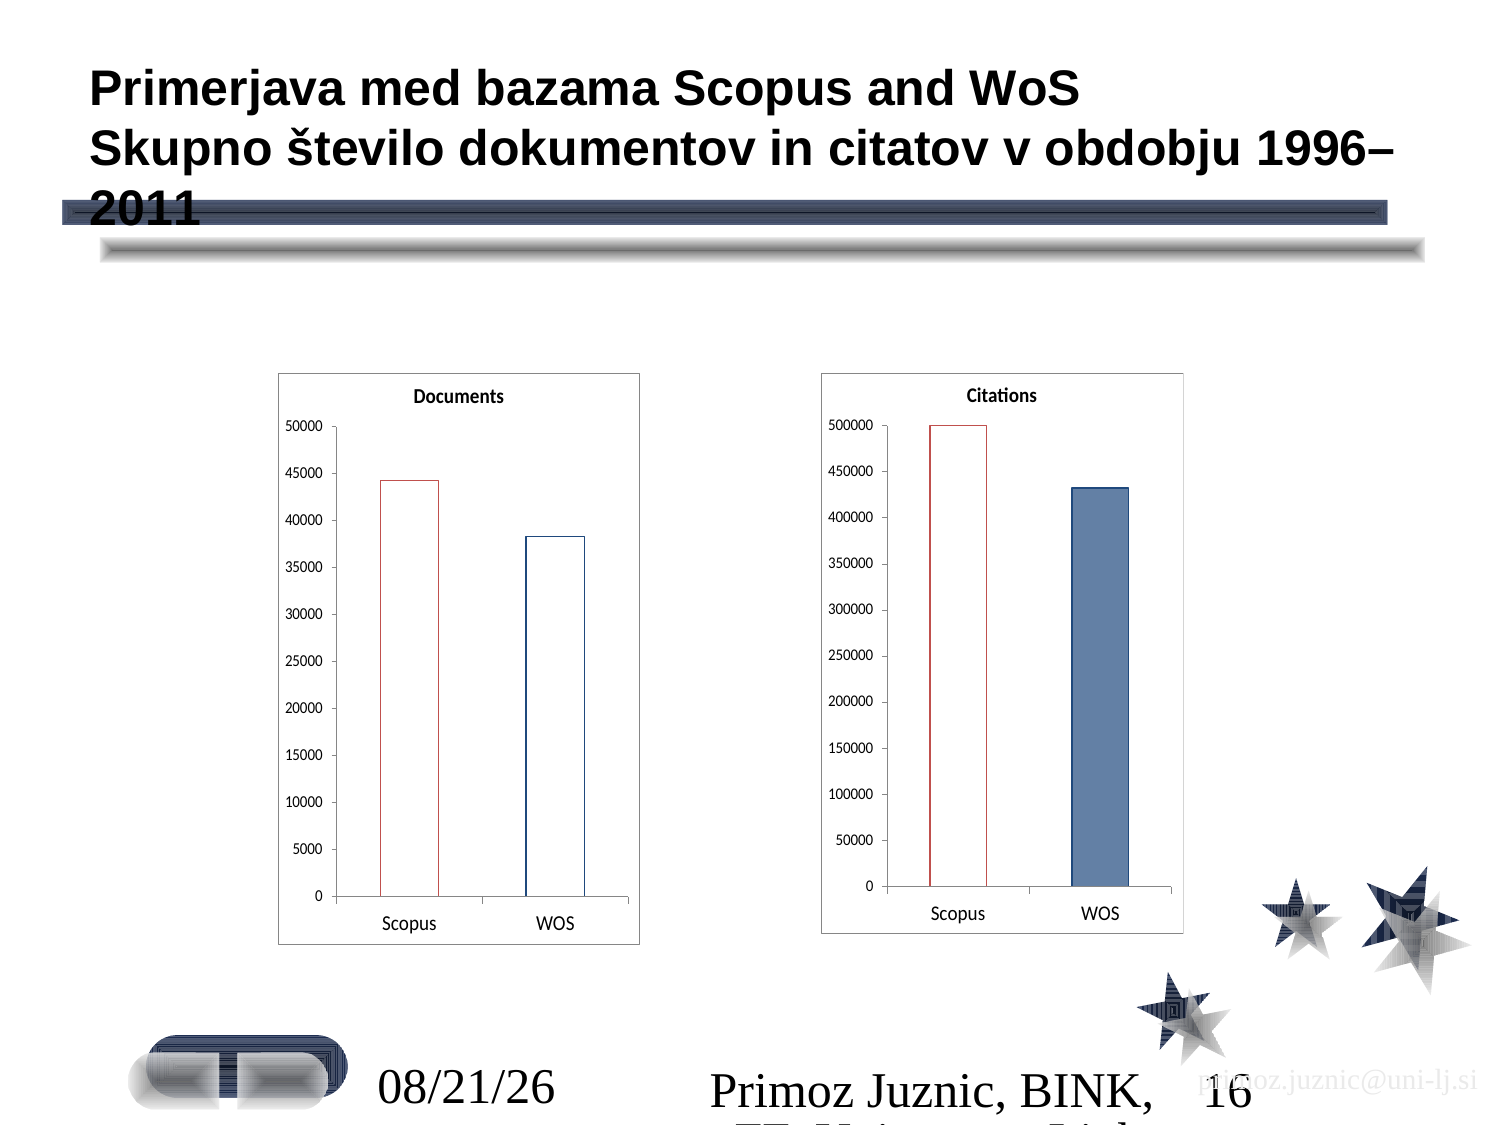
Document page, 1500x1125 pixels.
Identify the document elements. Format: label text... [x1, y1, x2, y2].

text_box Primerjava med bazama Scopus and WoS Skupno število dokumentov in citatov v obdobju 1996–2011 [74, 24, 1424, 244]
picture [277, 373, 641, 945]
list [112, 312, 1388, 988]
picture [820, 373, 1184, 934]
